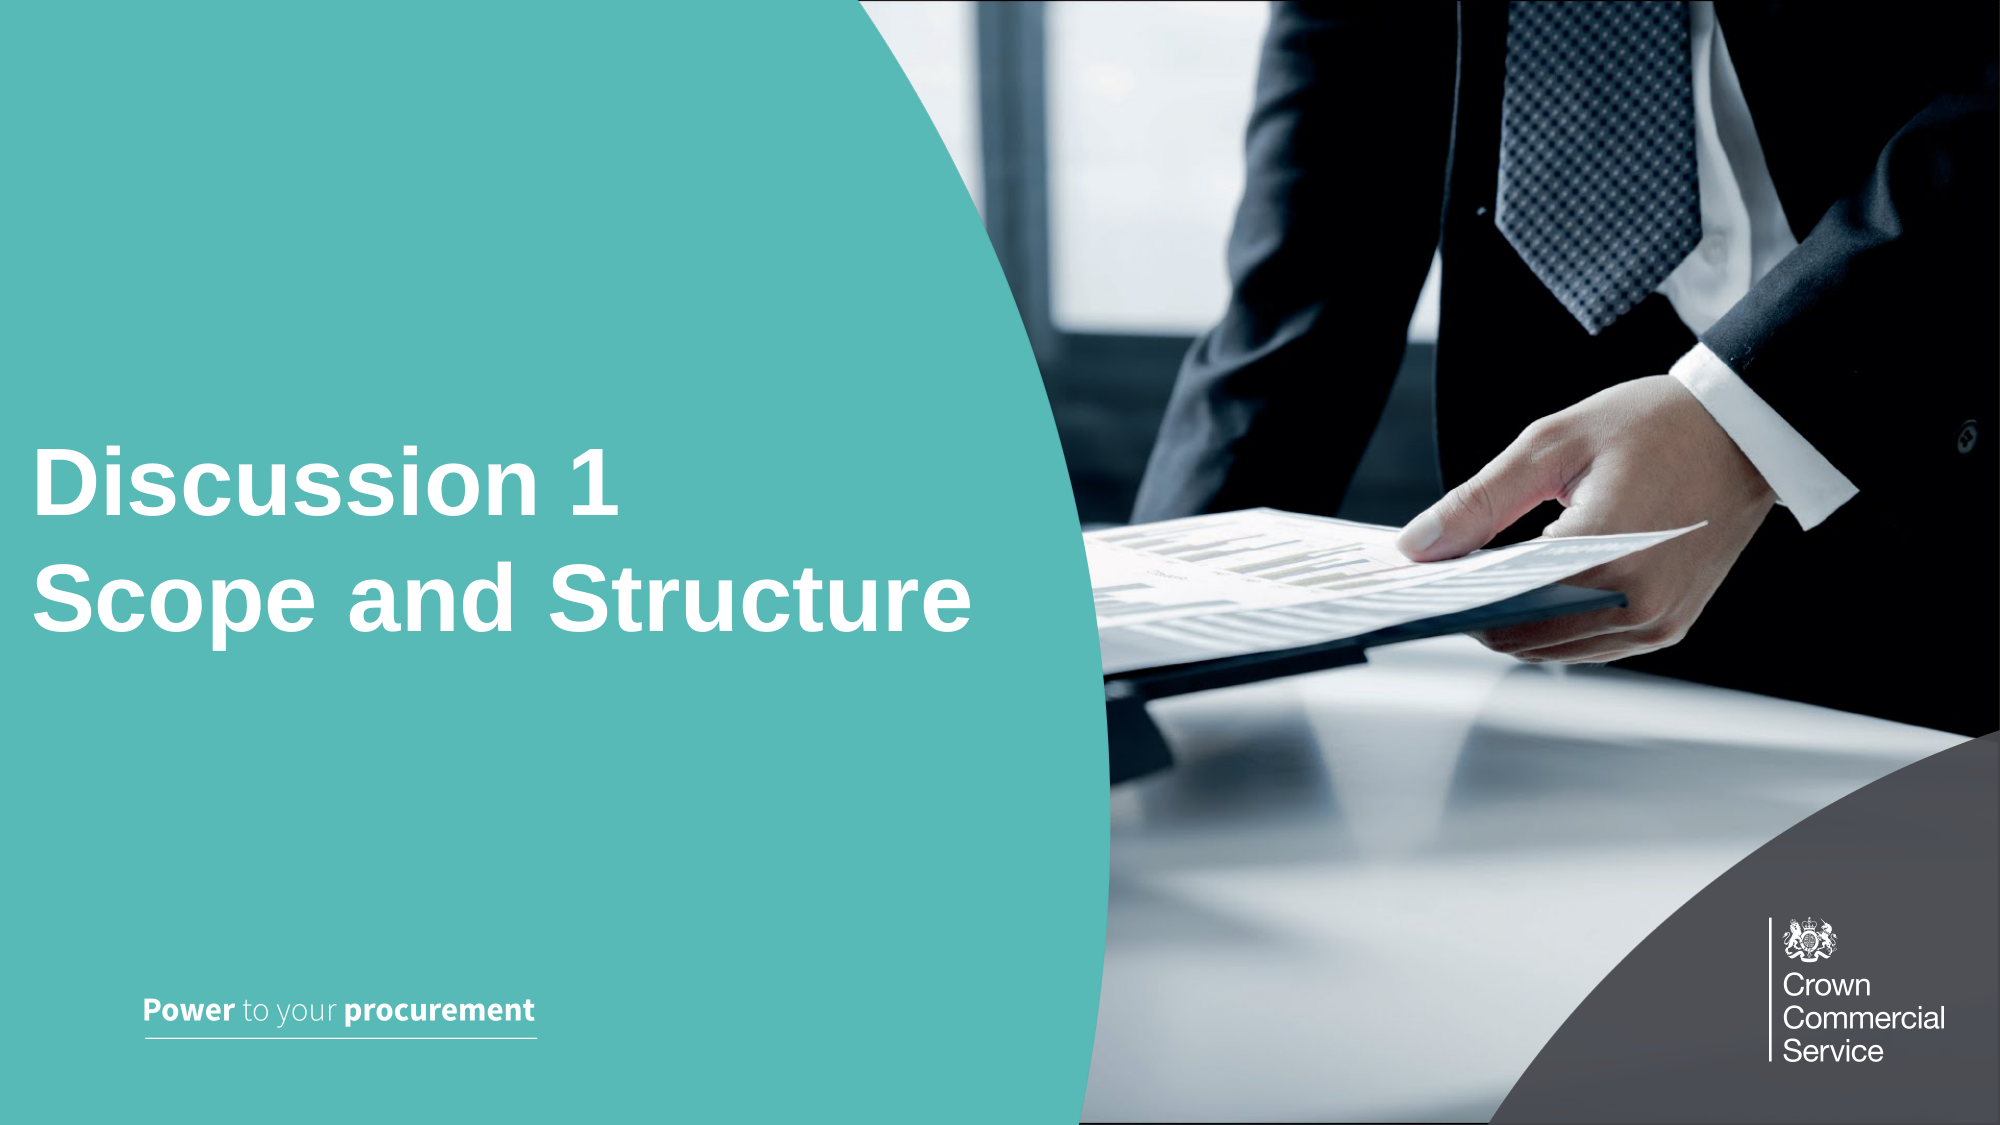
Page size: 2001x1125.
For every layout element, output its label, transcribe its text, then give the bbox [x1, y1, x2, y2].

picture [0, 0, 2000, 1125]
title Discussion 1 Scope and Structure [31, 418, 1005, 844]
